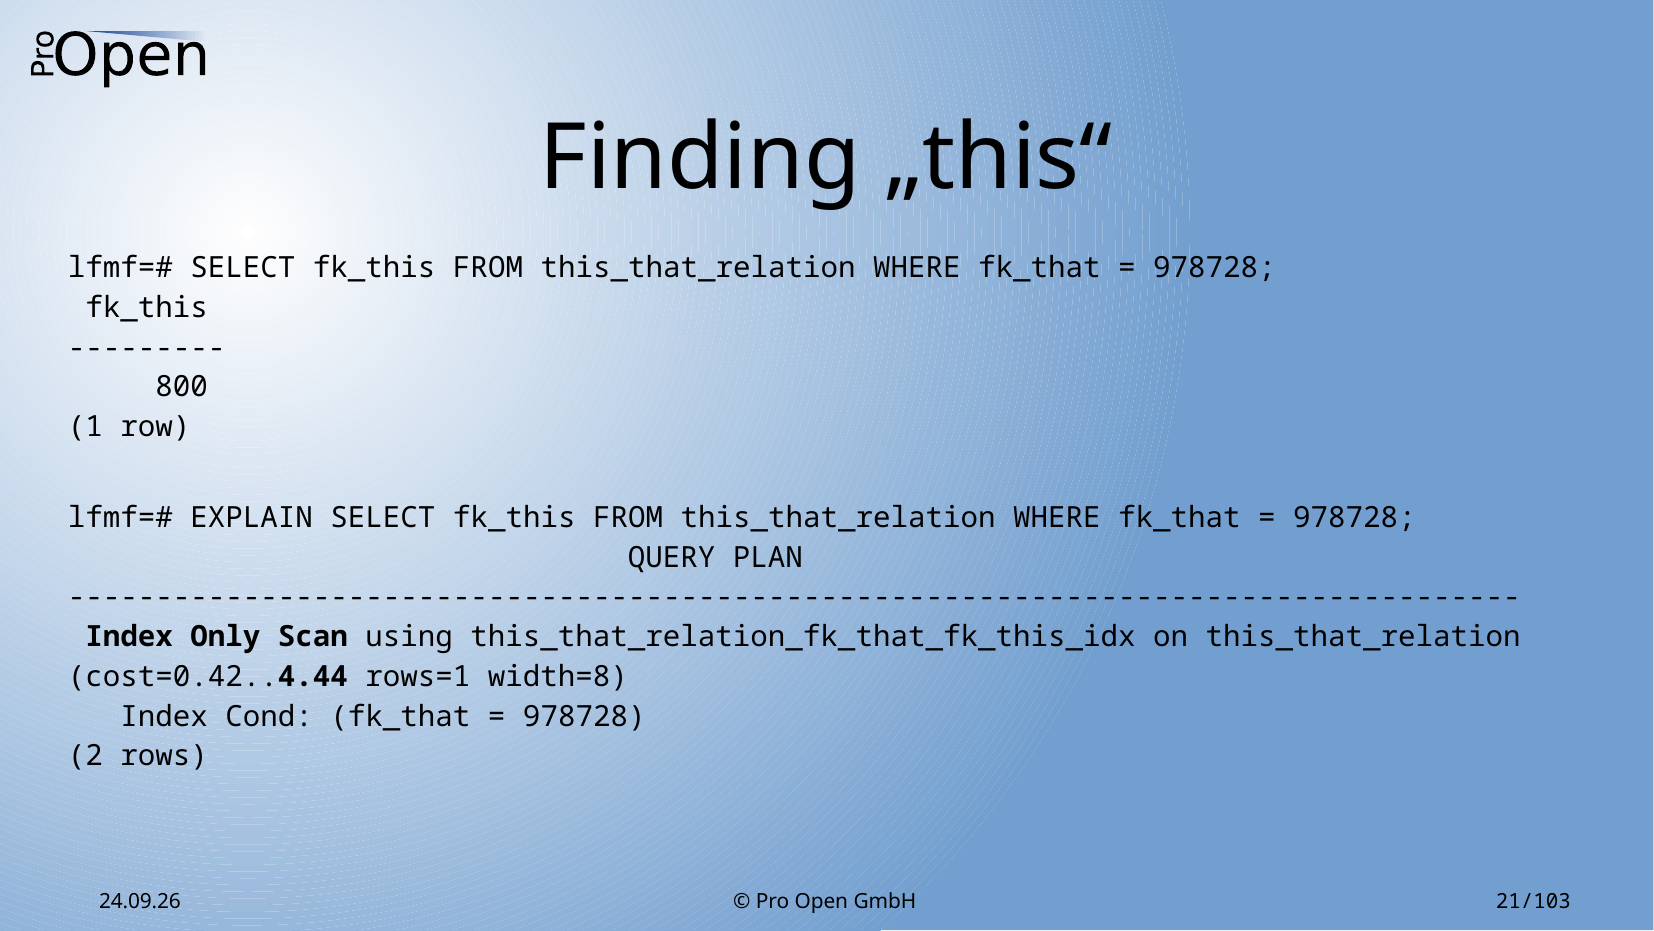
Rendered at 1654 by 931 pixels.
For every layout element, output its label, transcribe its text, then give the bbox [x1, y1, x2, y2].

title Finding „this“ [82, 88, 1571, 218]
text_box lfmf=# SELECT fk_this FROM this_that_relation WHERE fk_that = 978728; fk_this --------- 800 (1 row) lfmf=# EXPLAIN SELECT fk_this FROM this_that_relation WHERE fk_that = 978728; QUERY PLAN ----------------------------------------------------------------------------------- Index Only Scan using this_that_relation_fk_that_fk_this_idx on this_that_relation (cost=0.42..4.44 rows=1 width=8) Index Cond: (fk_that = 978728) (2 rows) [53, 239, 1630, 800]
